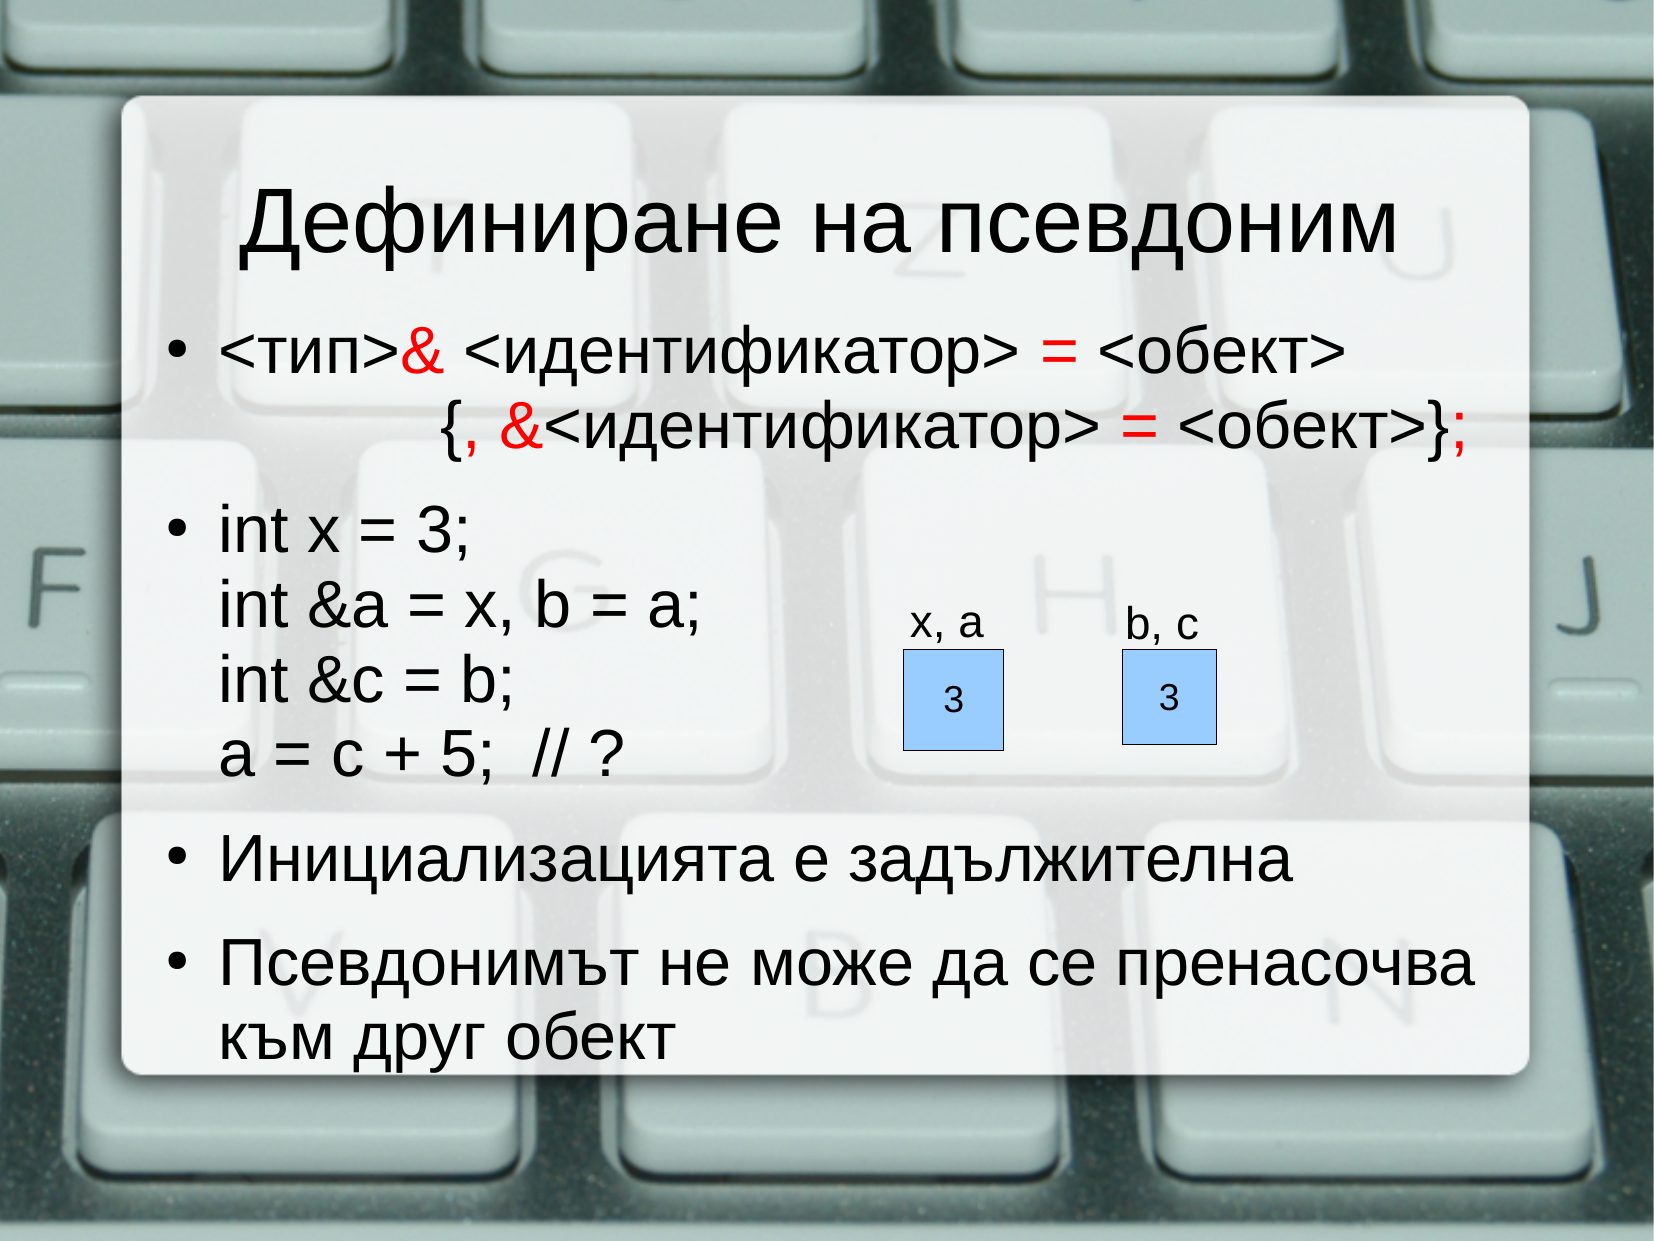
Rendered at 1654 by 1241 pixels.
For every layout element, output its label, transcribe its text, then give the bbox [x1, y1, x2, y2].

text_box b, c [1110, 590, 1214, 657]
text_box x, a [895, 589, 999, 656]
title Дефиниране на псевдоним [135, 117, 1506, 325]
text_box 3 [1122, 649, 1217, 745]
list <тип>& <идентификатор> = <обект> {, &<идентификатор> = <обект>}; int x = 3; int &a = x, b = a; int &c = b; a = c + 5; // ? Инициализацията е задължителна Псевдонимът не може да се пренасочва към друг обект [147, 312, 1506, 1150]
picture [0, 0, 1654, 1241]
text_box 3 [903, 649, 1004, 751]
